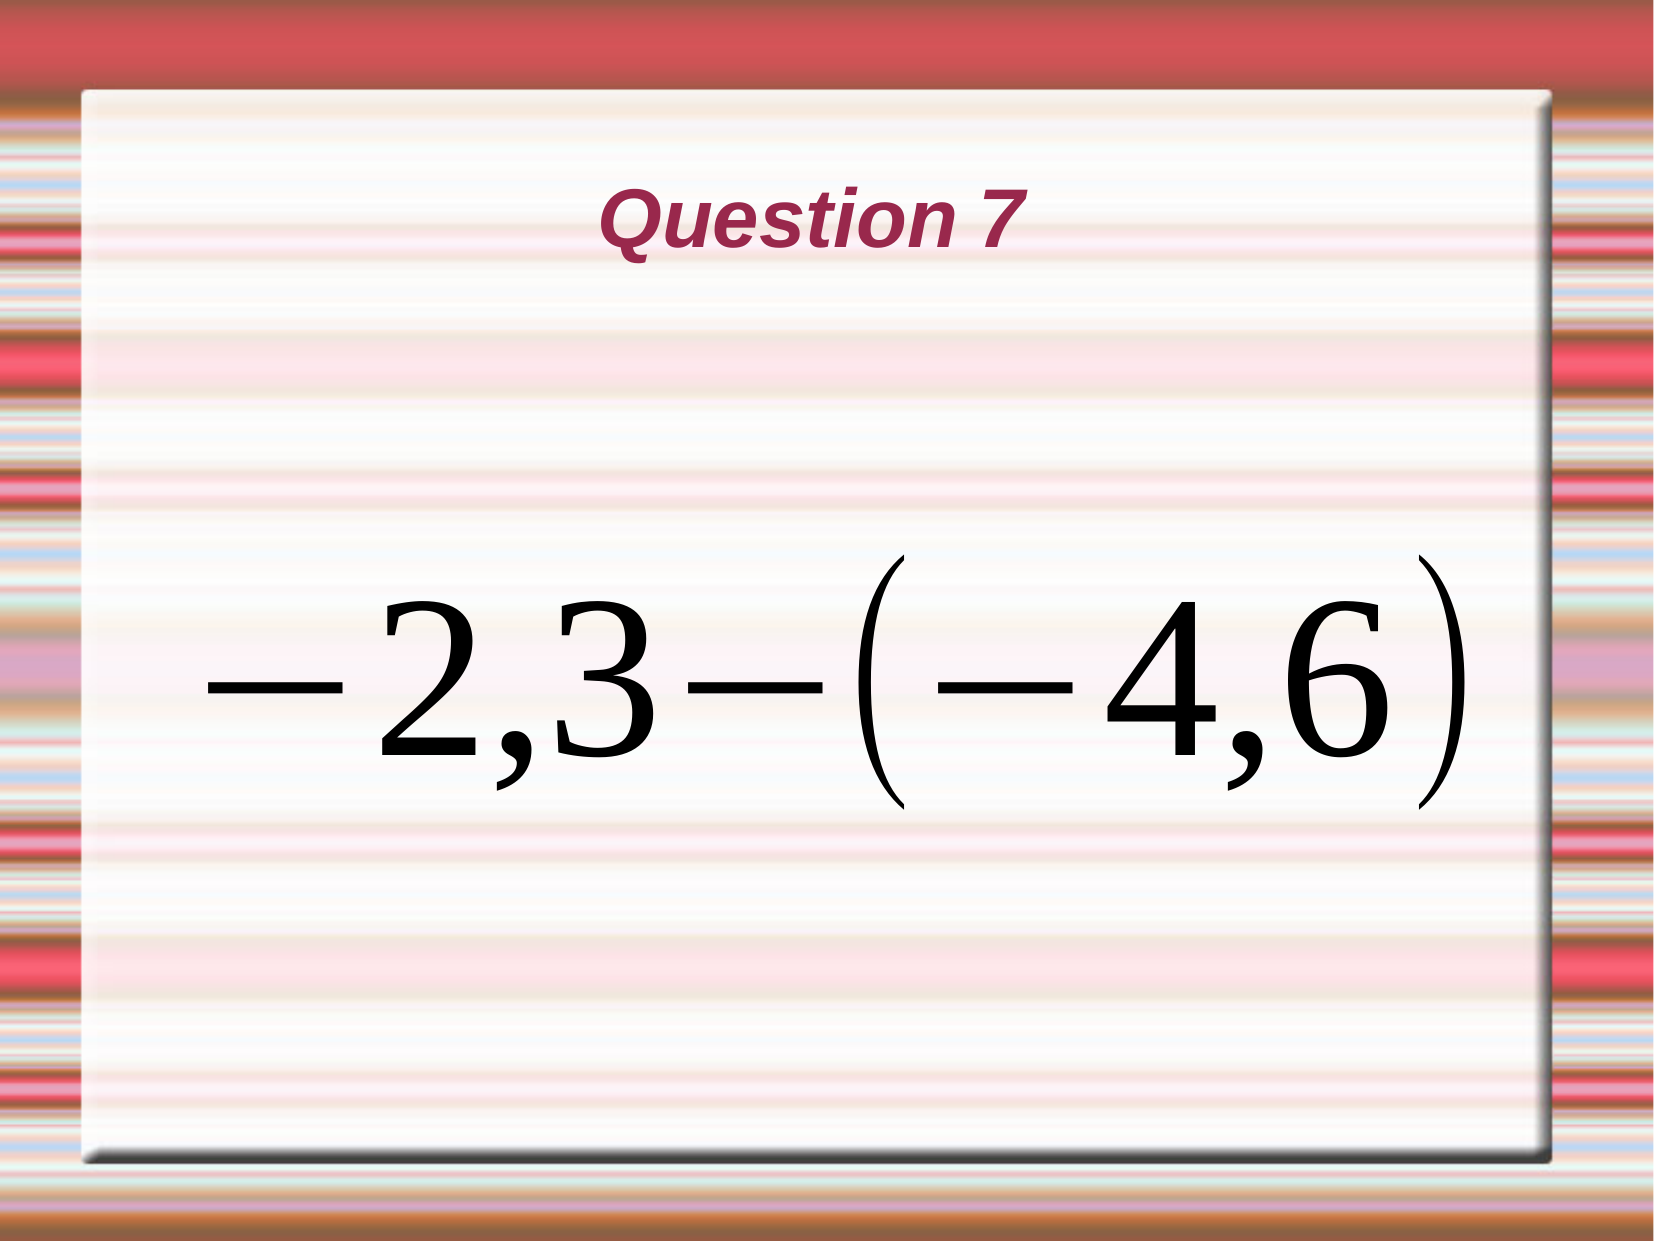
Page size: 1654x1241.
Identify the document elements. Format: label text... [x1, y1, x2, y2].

picture [0, 0, 1654, 1241]
chart [177, 543, 1491, 822]
title Question 7 [88, 114, 1534, 322]
